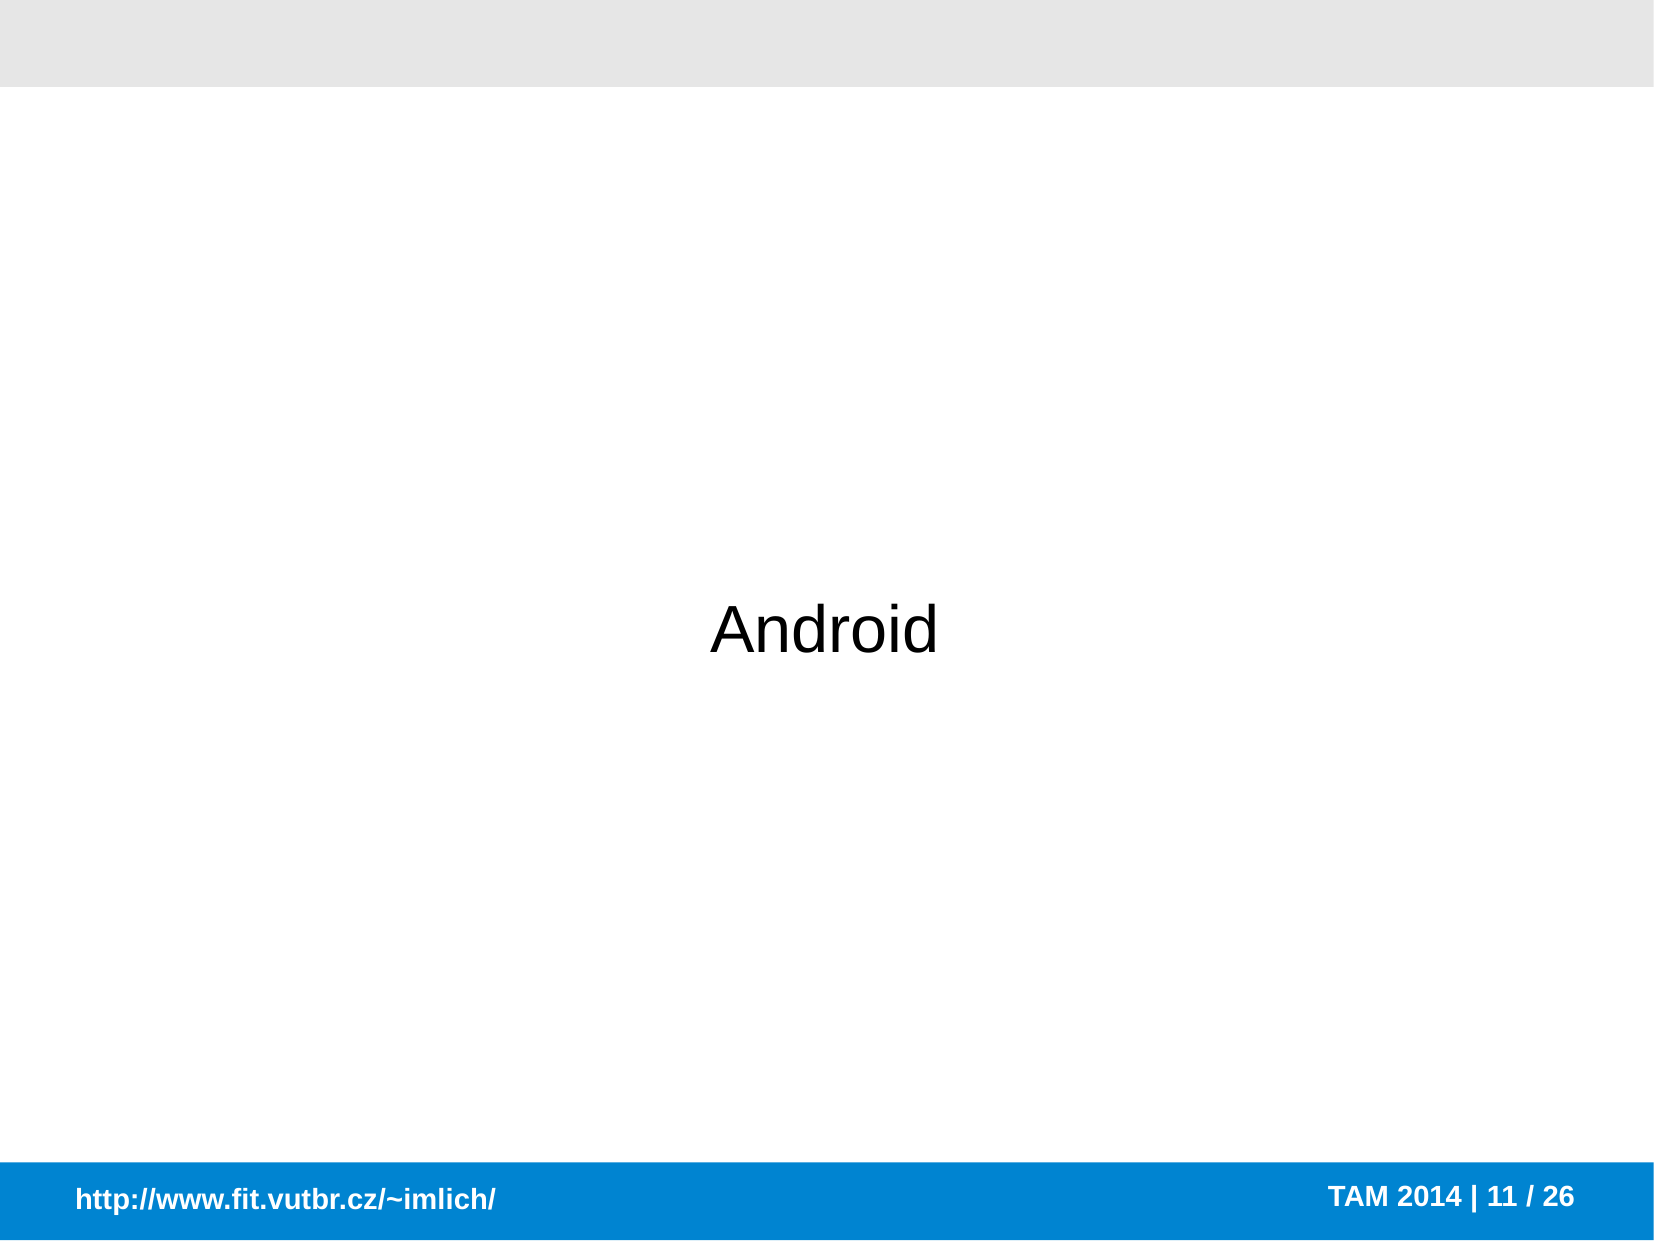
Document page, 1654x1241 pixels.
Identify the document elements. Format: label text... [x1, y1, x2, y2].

subtitle Android [37, 95, 1613, 1163]
